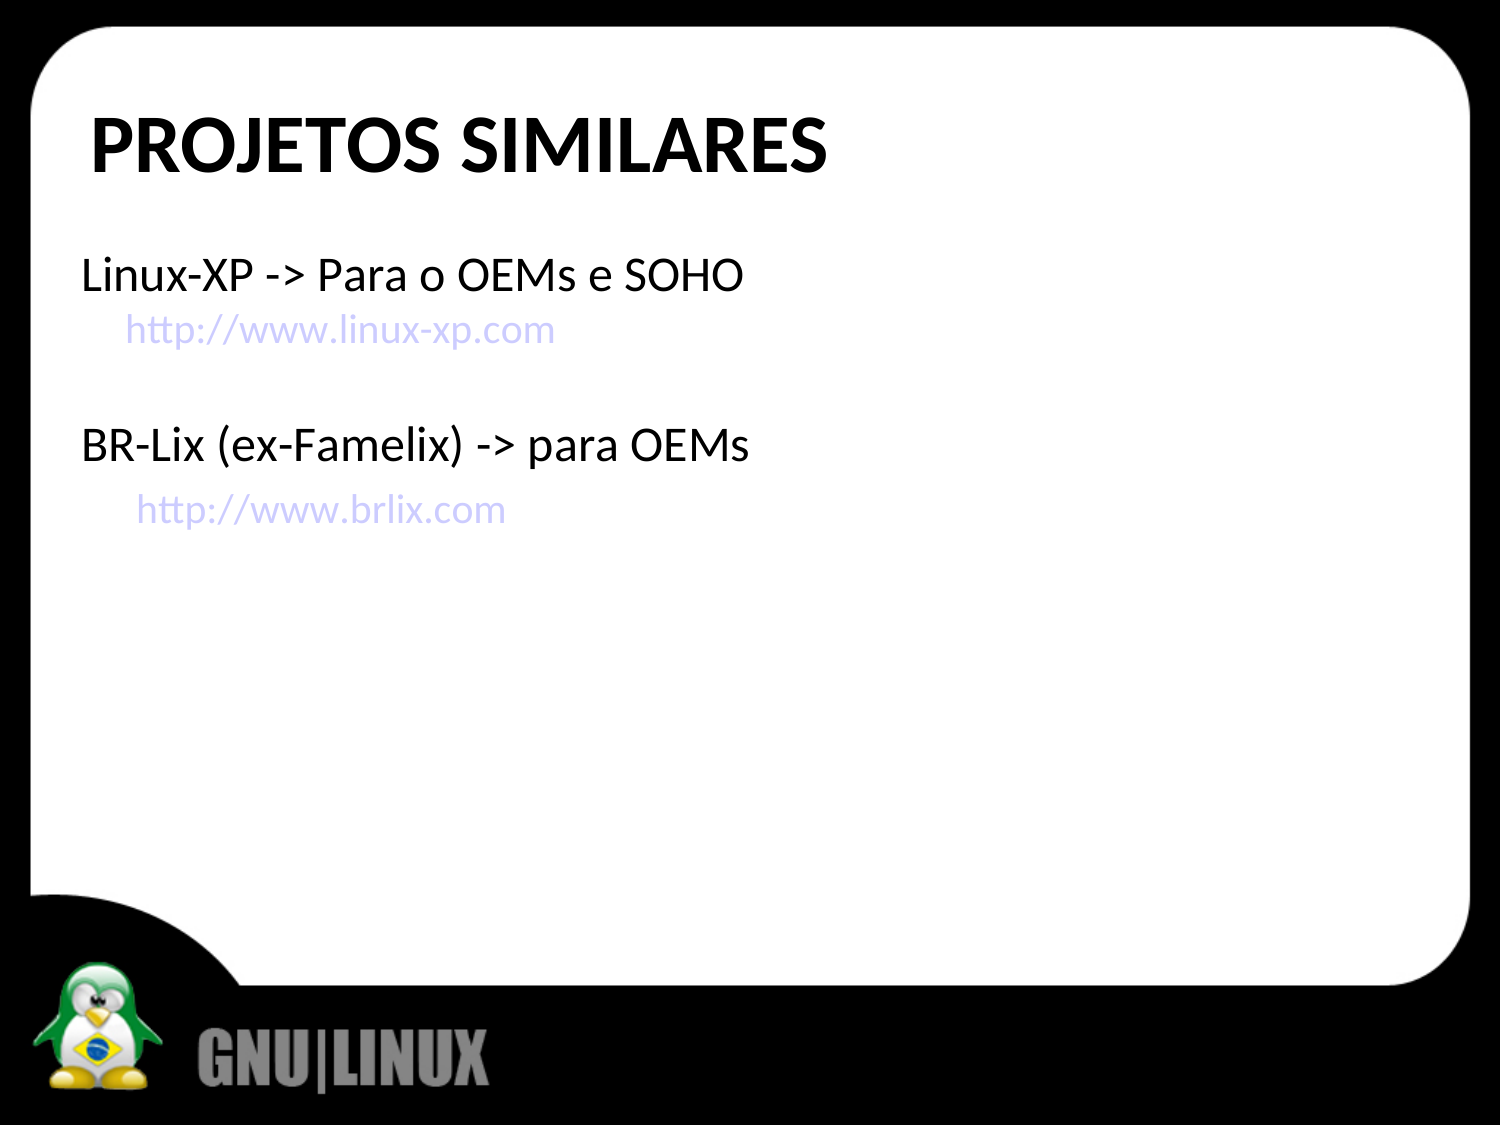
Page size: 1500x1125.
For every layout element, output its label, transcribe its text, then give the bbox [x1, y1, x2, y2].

picture [0, 0, 1500, 1125]
text_box Linux-XP -> Para o OEMs e SOHO http://www.linux-xp.com BR-Lix (ex-Famelix) -> para OEMs http://www.brlix.com [46, 234, 1426, 977]
text_box PROJETOS SIMILARES [75, 45, 1426, 233]
